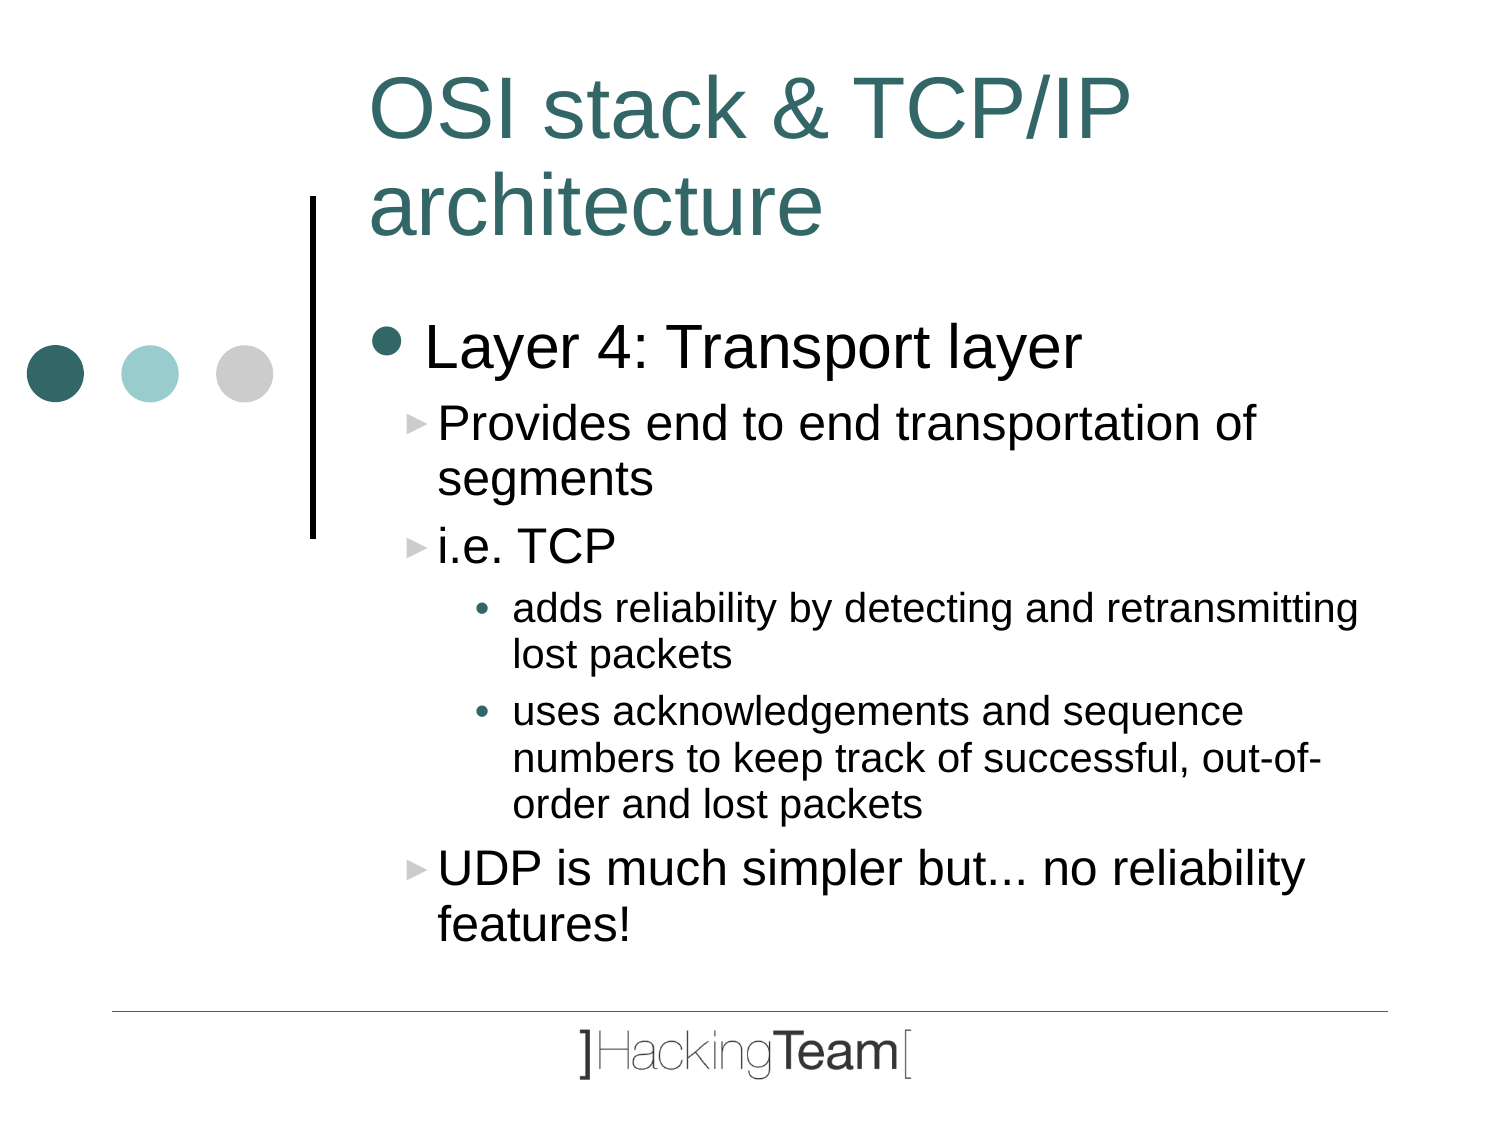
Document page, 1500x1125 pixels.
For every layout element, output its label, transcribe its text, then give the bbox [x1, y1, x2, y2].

list Layer 4: Transport layer Provides end to end transportation of segments i.e. TCP adds reliability by detecting and retransmitting lost packets uses acknowledgements and sequence numbers to keep track of successful, out-of-order and lost packets UDP is much simpler but... no reliability features! [249, 312, 1401, 1041]
title OSI stack & TCP/IP architecture [249, 38, 1401, 275]
picture [574, 1041, 916, 1084]
